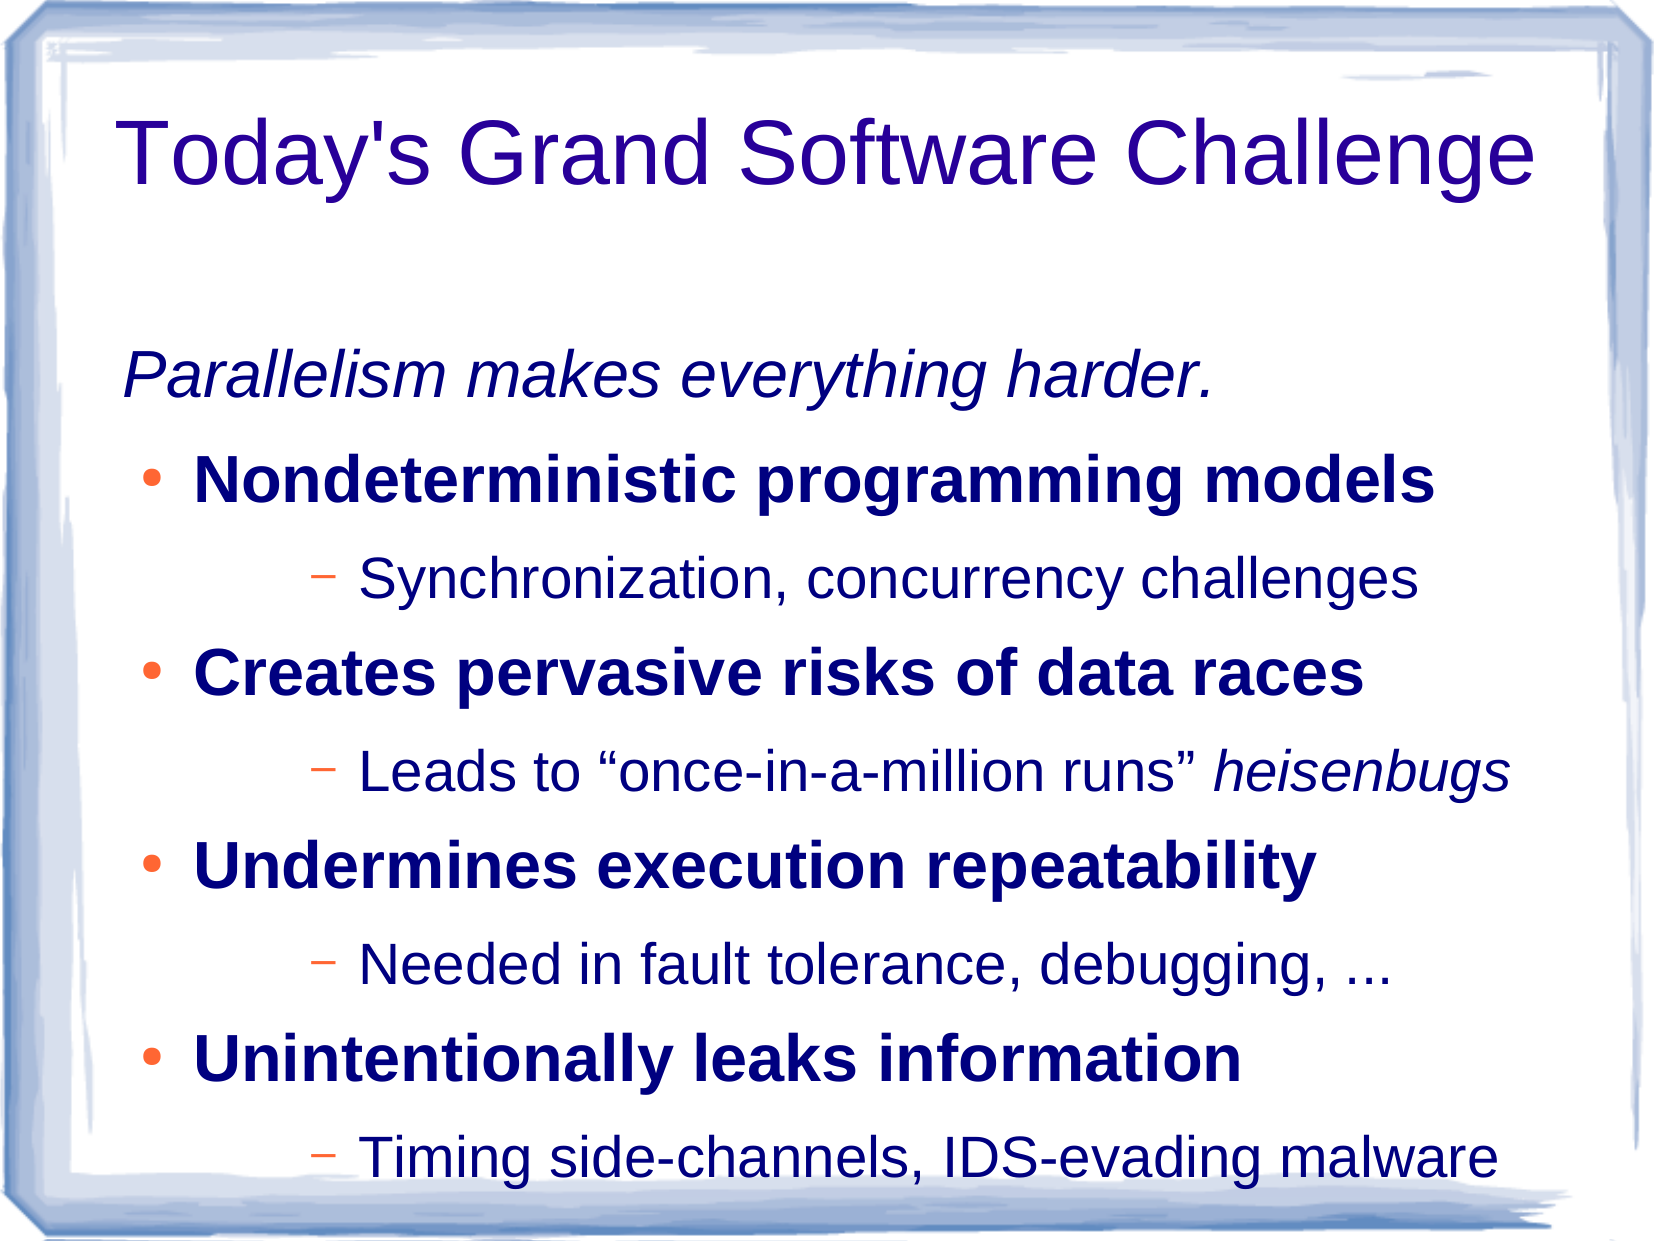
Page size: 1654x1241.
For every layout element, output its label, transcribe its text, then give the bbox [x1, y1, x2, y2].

title Today's Grand Software Challenge [82, 49, 1571, 257]
picture [0, 0, 1654, 1241]
list Parallelism makes everything harder. Nondeterministic programming models Synchronization, concurrency challenges Creates pervasive risks of data races Leads to “once-in-a-million runs” heisenbugs Undermines execution repeatability Needed in fault tolerance, debugging, ... Unintentionally leaks information Timing side-channels, IDS-evading malware [122, 337, 1576, 1189]
